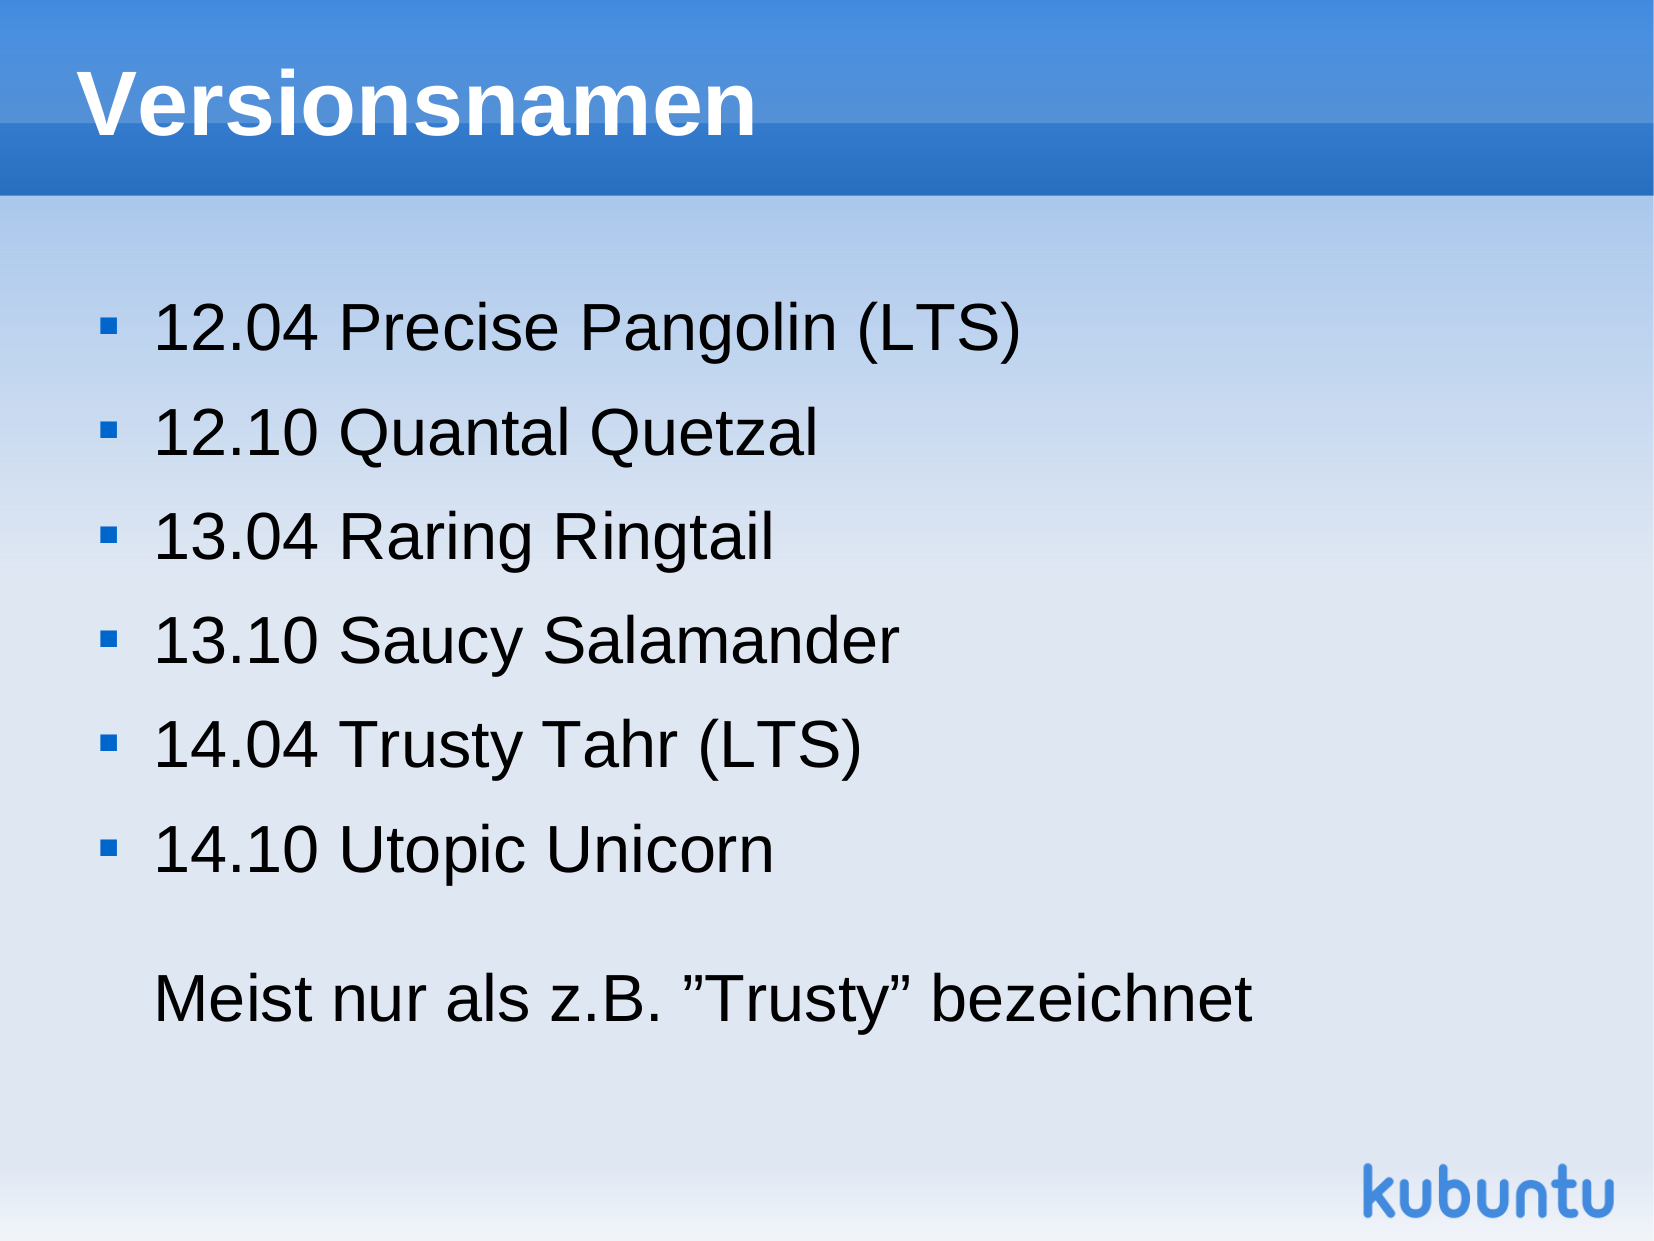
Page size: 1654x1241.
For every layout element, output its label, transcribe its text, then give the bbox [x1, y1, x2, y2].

list 12.04 Precise Pangolin (LTS) 12.10 Quantal Quetzal 13.04 Raring Ringtail 13.10 Saucy Salamander 14.04 Trusty Tahr (LTS) 14.10 Utopic Unicorn Meist nur als z.B. ”Trusty” bezeichnet [82, 290, 1571, 1094]
picture [0, 0, 1654, 1241]
title Versionsnamen [76, 0, 1565, 208]
